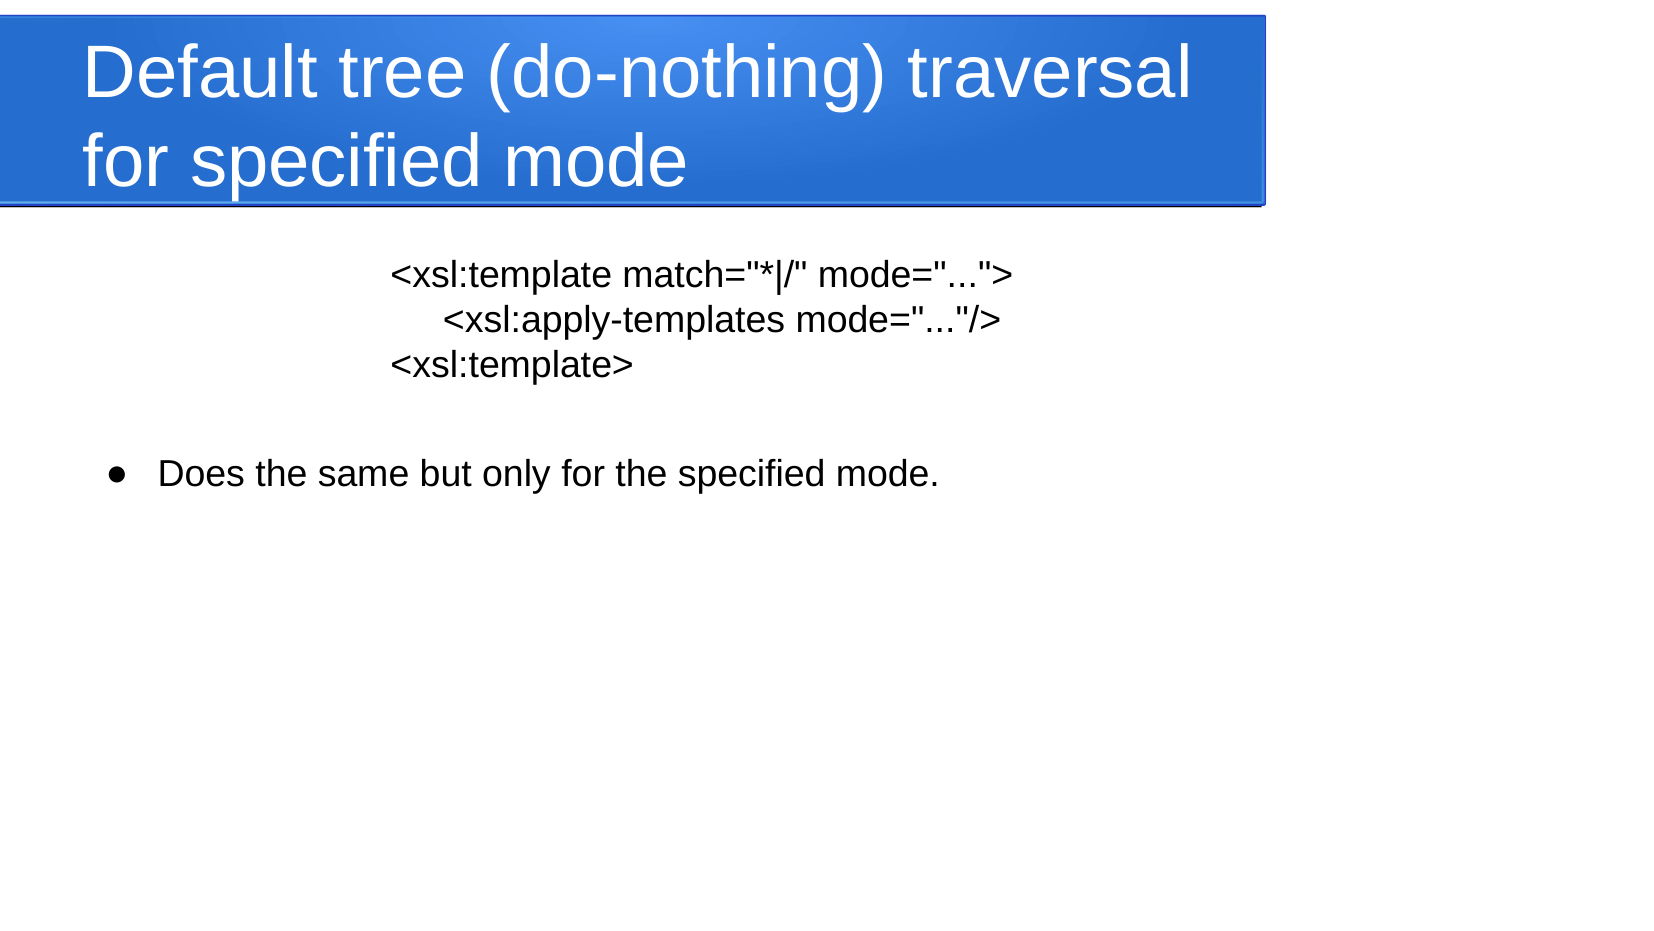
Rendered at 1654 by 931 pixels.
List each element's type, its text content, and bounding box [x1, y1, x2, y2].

list Does the same but only for the specified mode. [82, 224, 1571, 764]
picture [0, 13, 1269, 211]
title Default tree (do-nothing) traversal for specified mode [82, 35, 1235, 189]
text_box <xsl:template match="*|/" mode="..."> <xsl:apply-templates mode="..."/> <xsl:template> [375, 235, 1156, 446]
